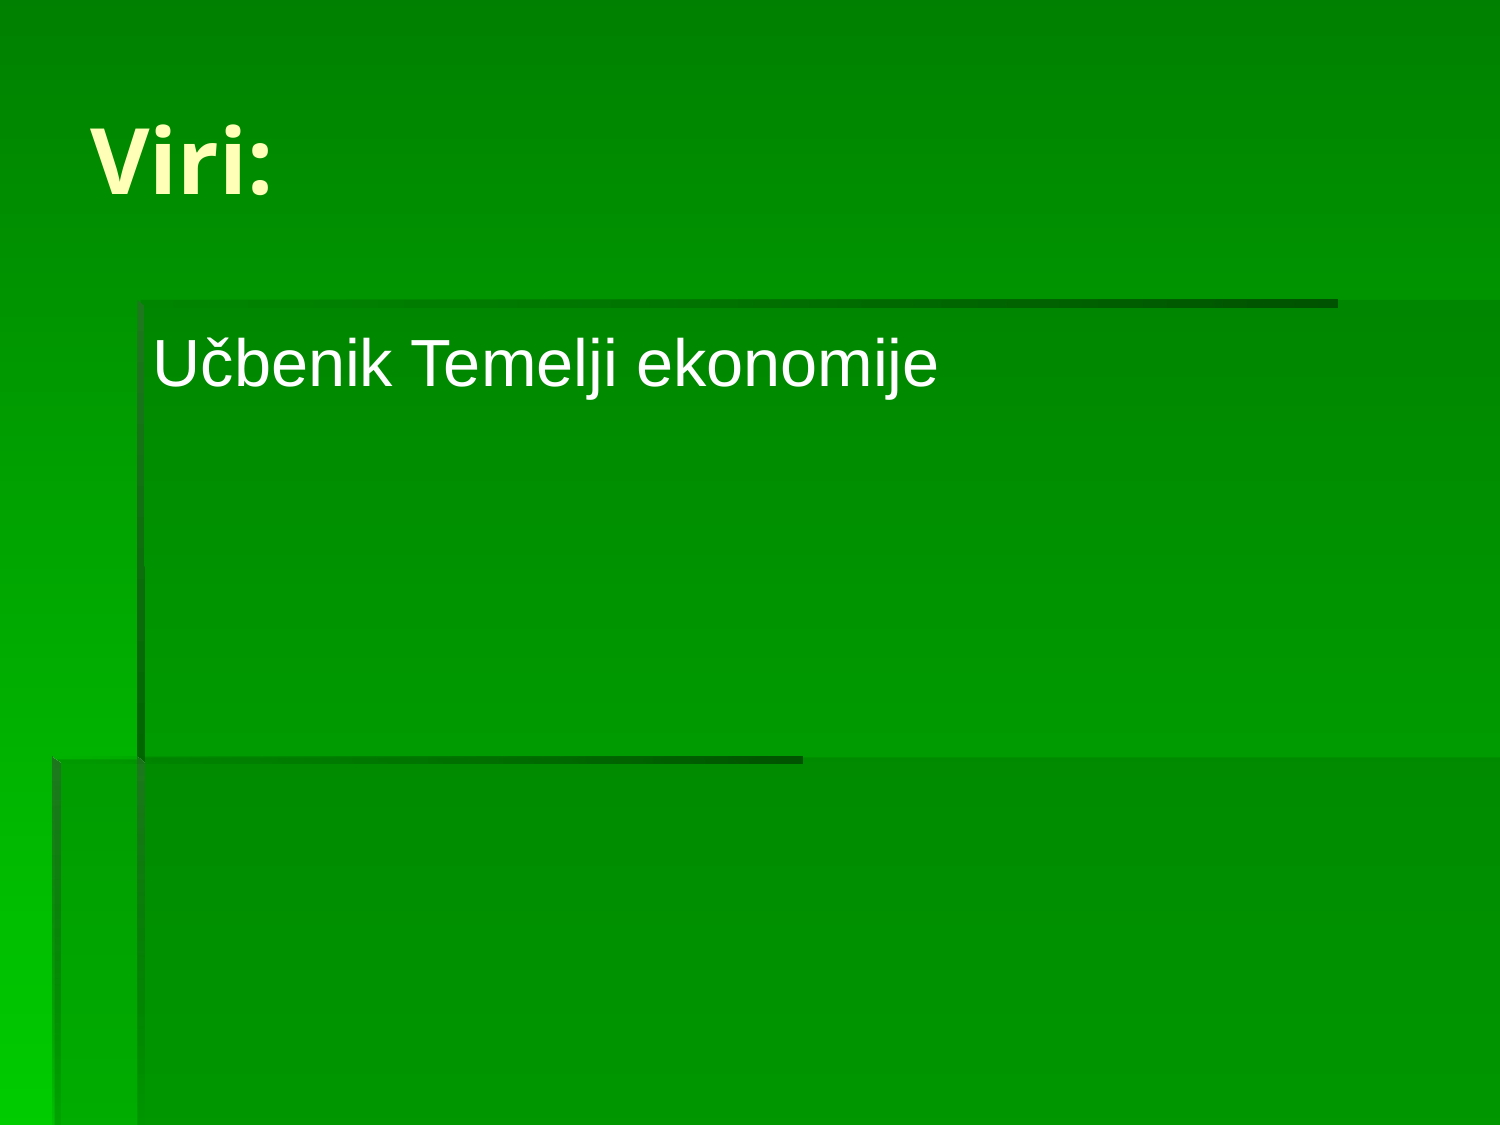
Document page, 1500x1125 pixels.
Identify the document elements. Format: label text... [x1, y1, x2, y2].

title Viri: [75, 40, 1451, 275]
list Učbenik Temelji ekonomije [137, 312, 1451, 1000]
